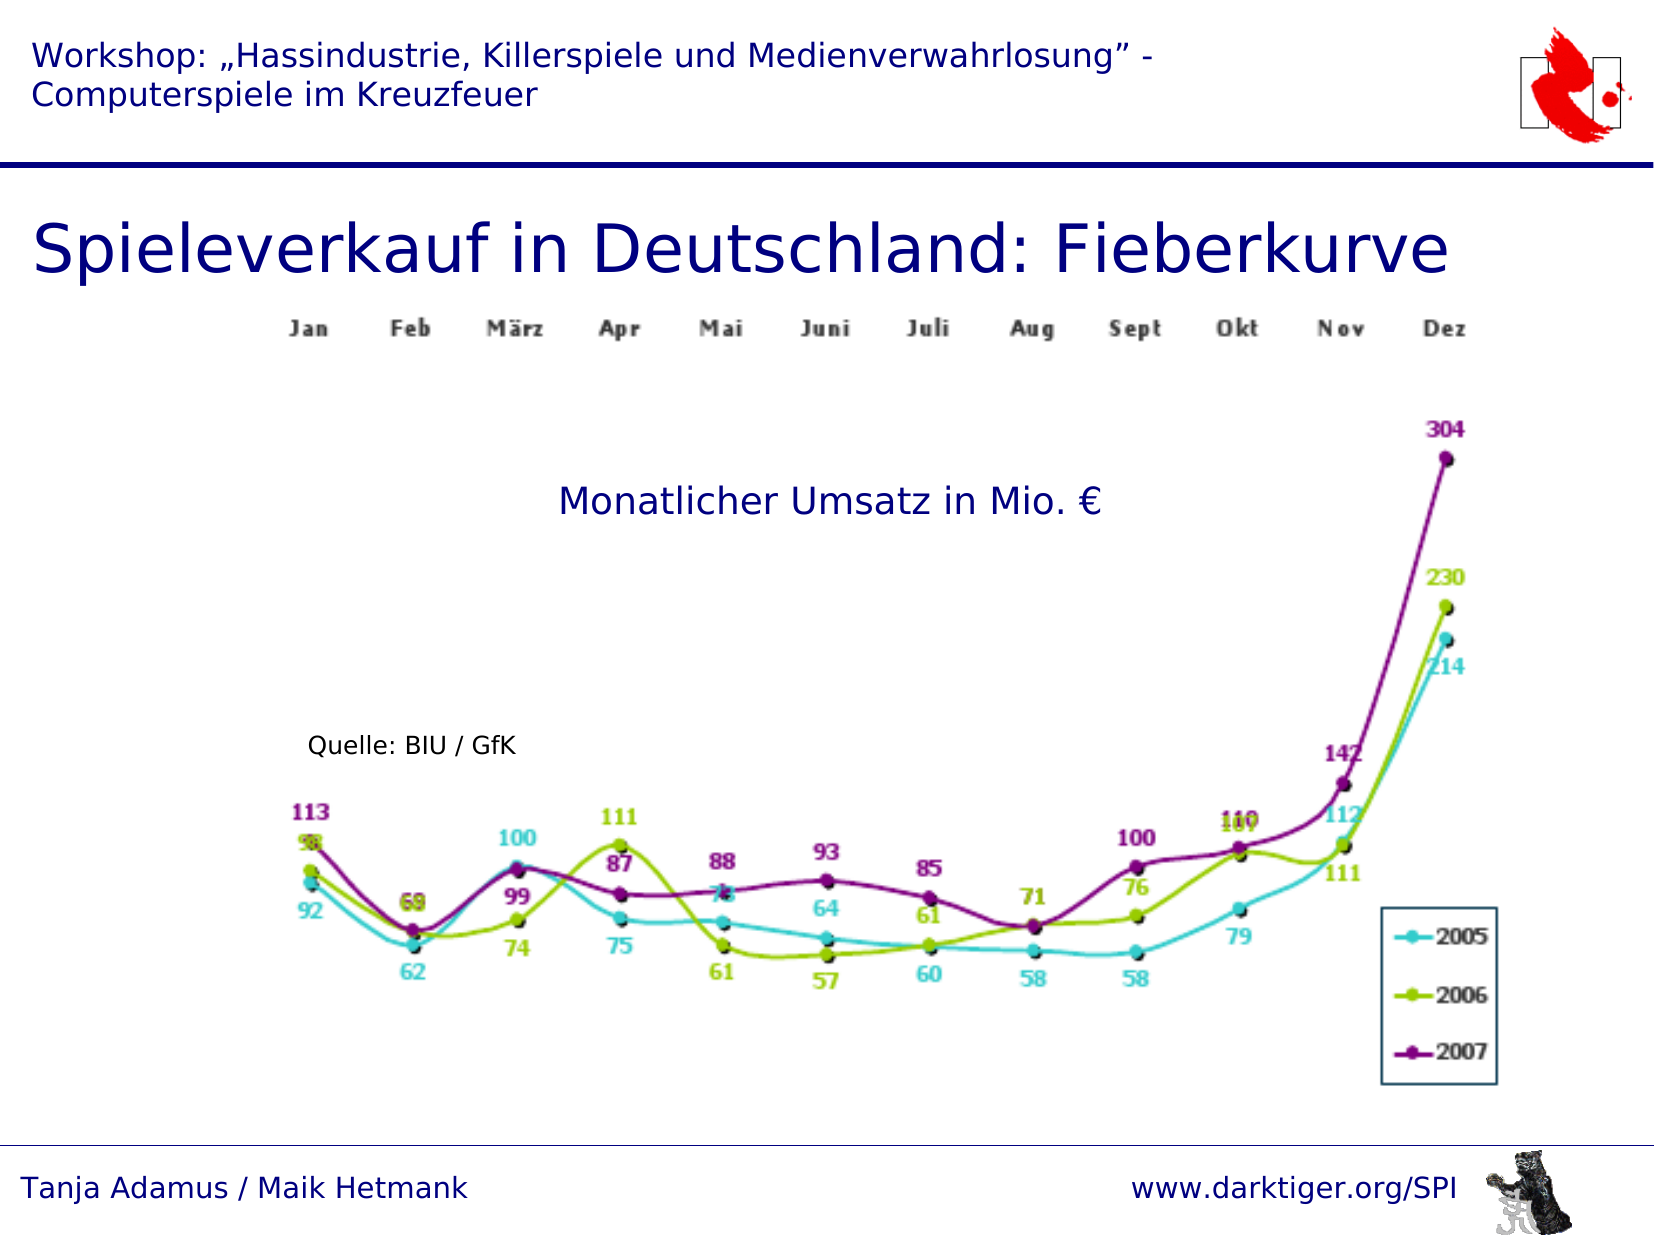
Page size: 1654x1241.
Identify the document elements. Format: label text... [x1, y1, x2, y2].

picture [1486, 1150, 1572, 1235]
text_box Monatlicher Umsatz in Mio. € [543, 472, 1119, 531]
text_box Workshop: „Hassindustrie, Killerspiele und Medienverwahrlosung” - Computerspiele im Kreuzfeuer [16, 29, 1418, 178]
text_box Quelle: BIU / GfK [292, 723, 532, 768]
picture [271, 304, 1508, 1093]
text_box Spieleverkauf in Deutschland: Fieberkurve [17, 202, 1642, 296]
picture [1503, 16, 1632, 148]
